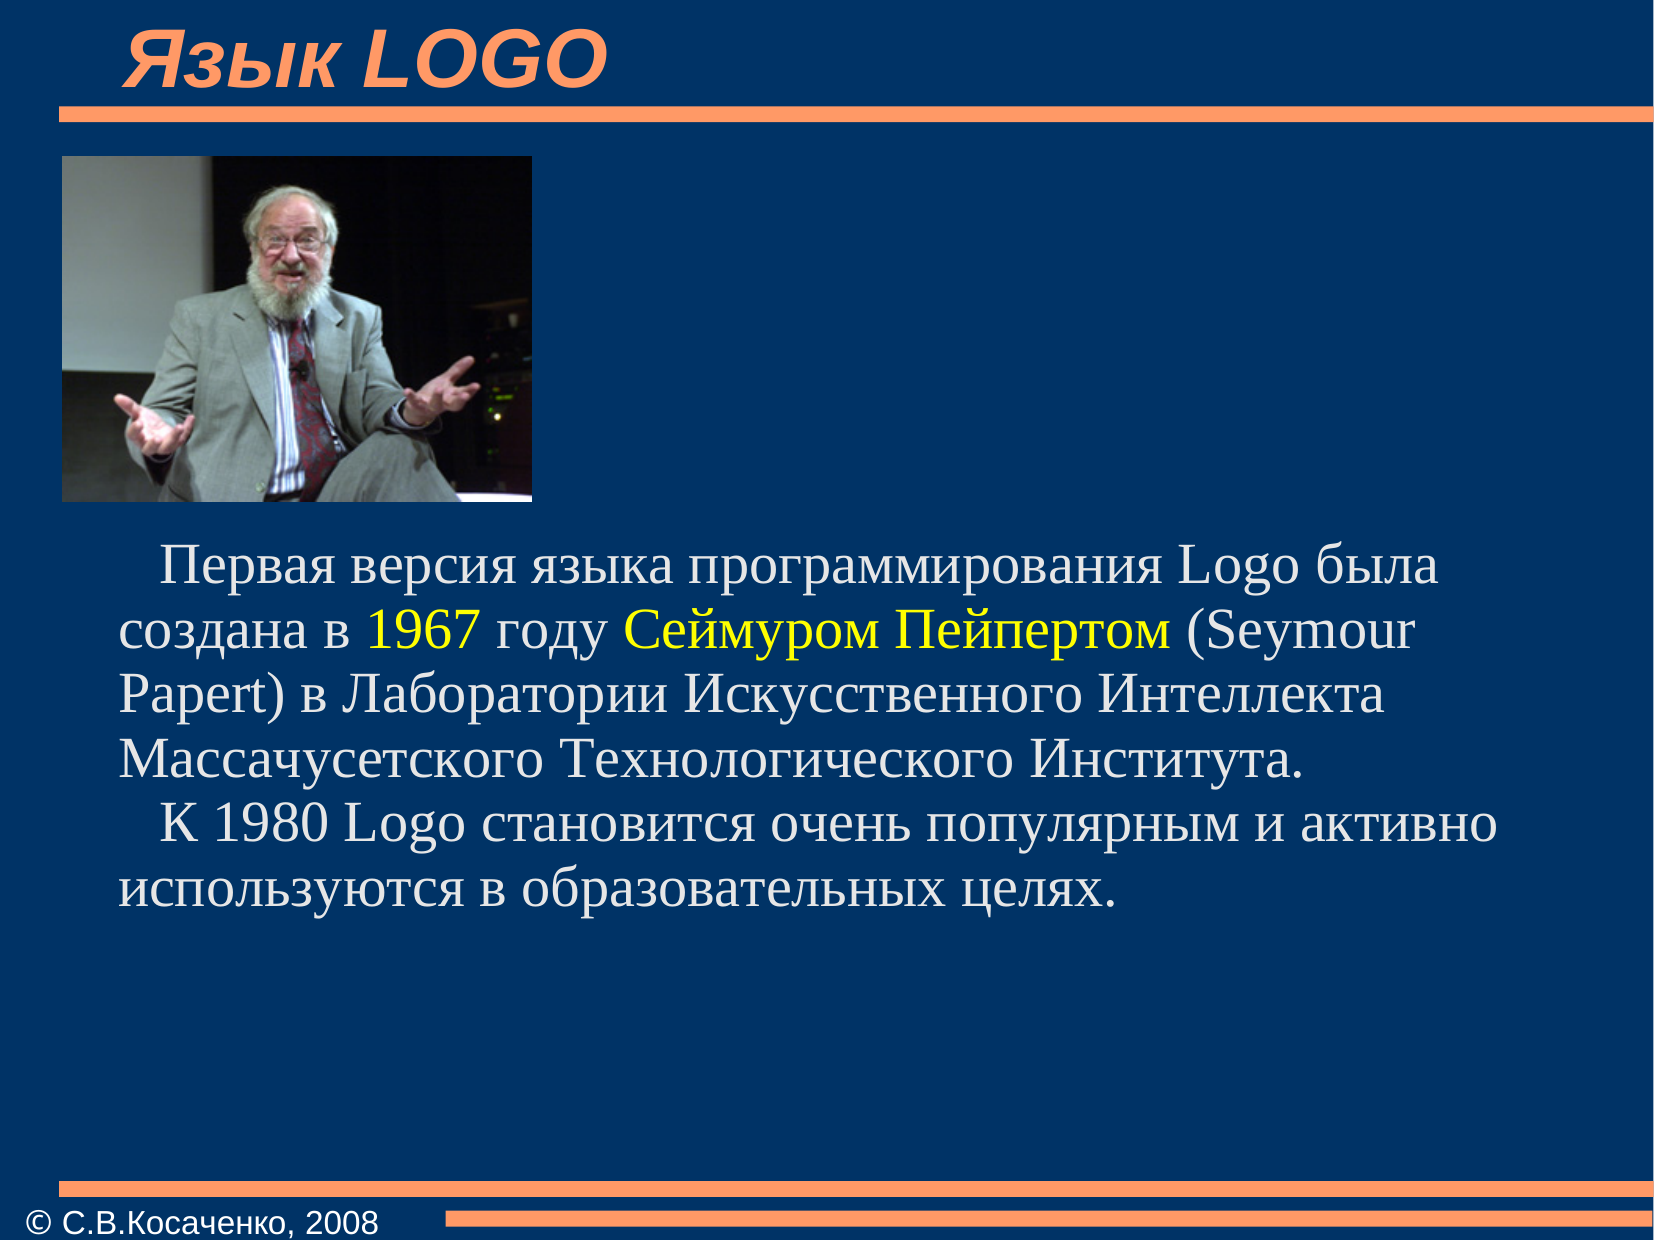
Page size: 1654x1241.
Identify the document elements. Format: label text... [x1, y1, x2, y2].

picture [62, 156, 532, 502]
list Первая версия языка программирования Logo была создана в 1967 году Сеймуром Пейпертом (Seymour Papert) в Лаборатории Искусственного Интеллекта Массачусетского Технологического Института. К 1980 Logo становится очень популярным и активно используются в образовательных целях. [118, 531, 1536, 1142]
title Язык LOGO [123, 0, 1536, 119]
